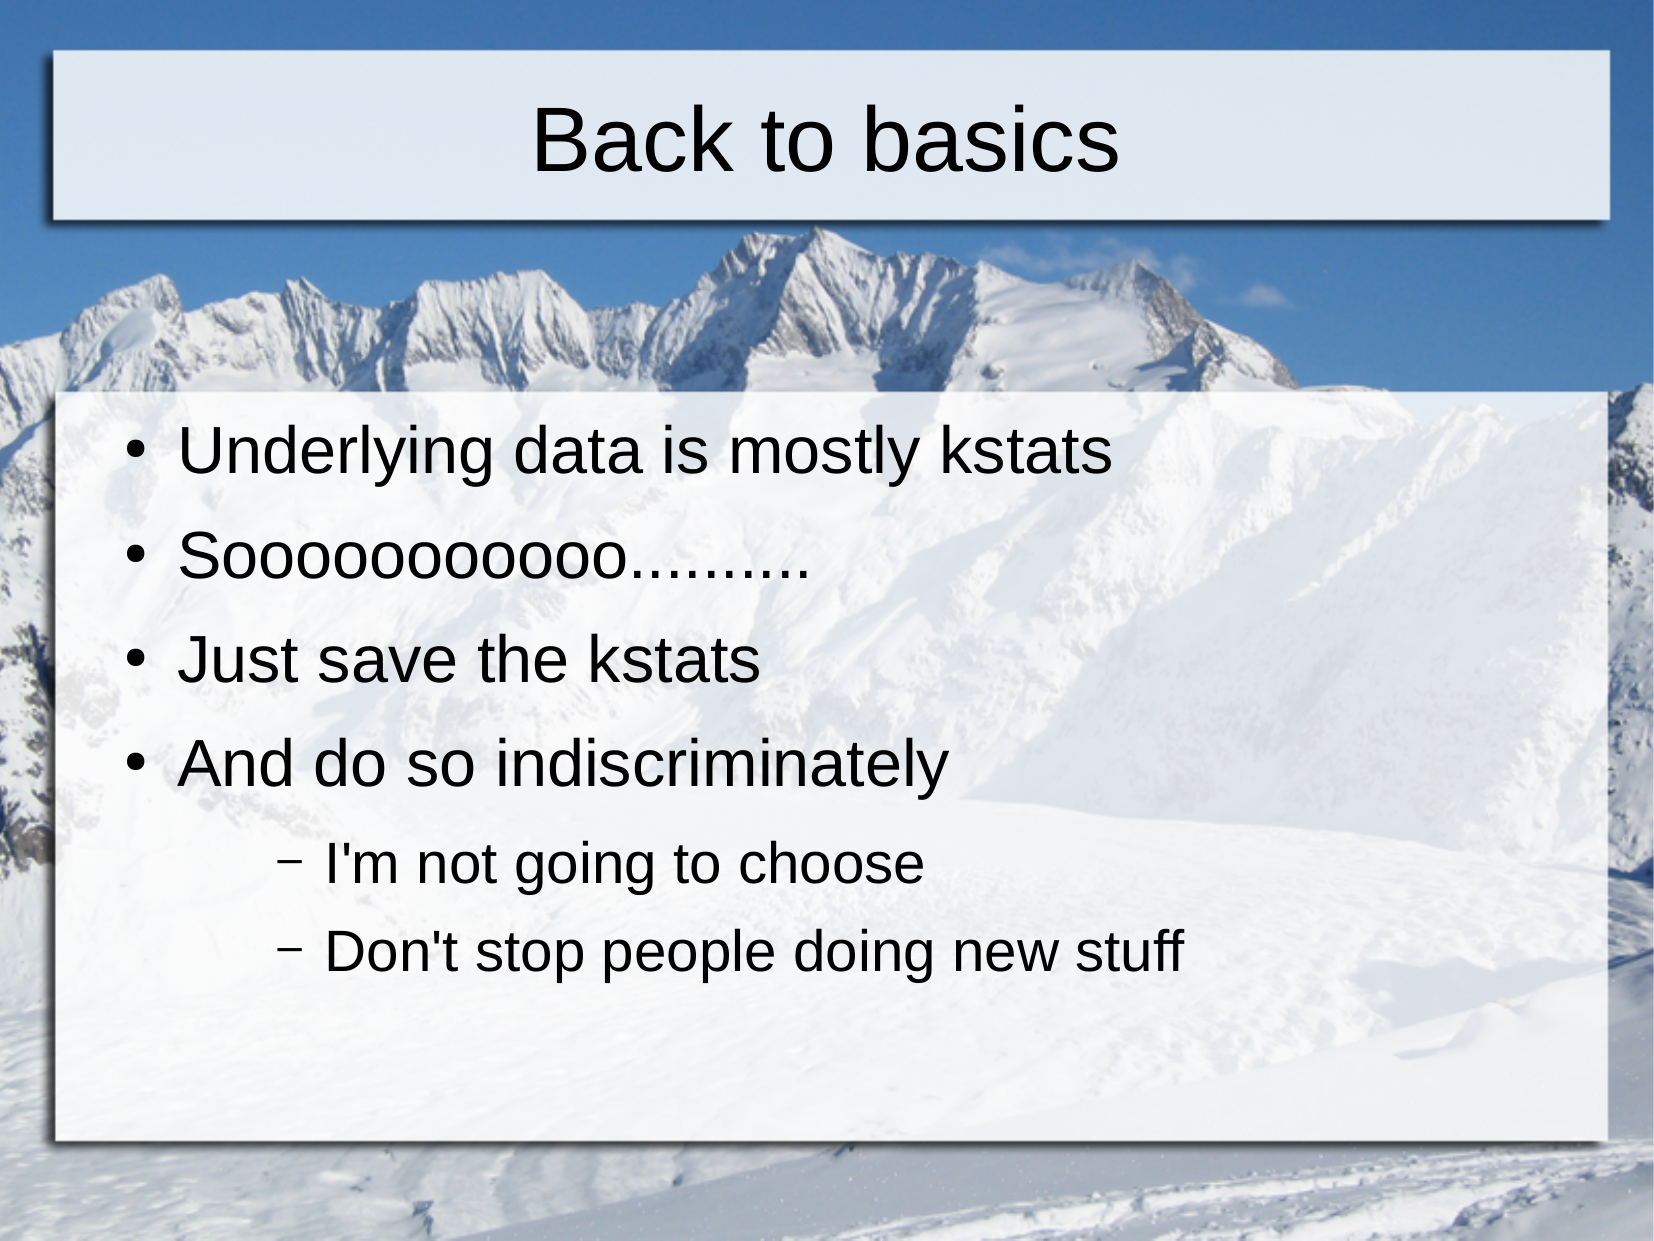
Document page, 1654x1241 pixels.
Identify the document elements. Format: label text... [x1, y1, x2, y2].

list Underlying data is mostly kstats Sooooooooooo.......... Just save the kstats And do so indiscriminately I'm not going to choose Don't stop people doing new stuff [88, 413, 1571, 1094]
title Back to basics [59, 68, 1595, 212]
picture [0, 0, 1654, 1241]
